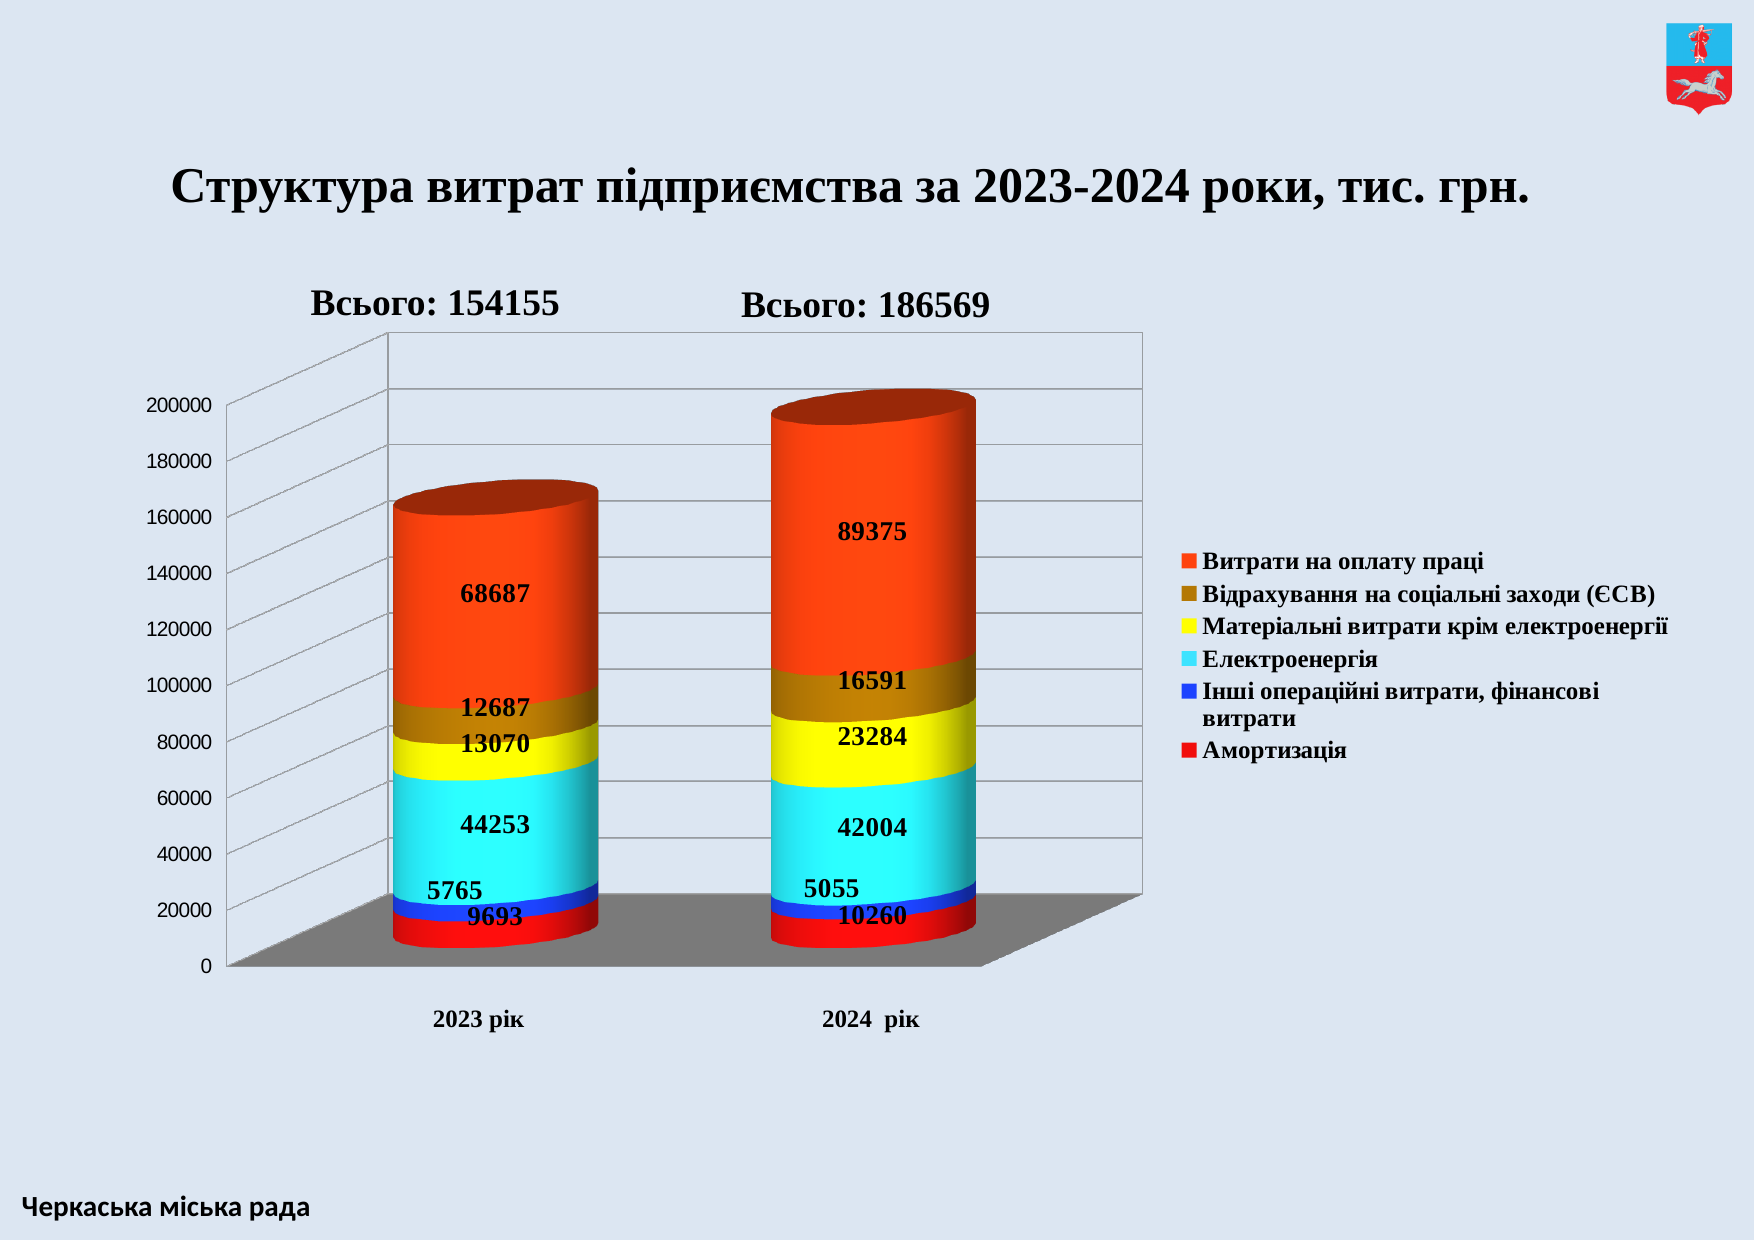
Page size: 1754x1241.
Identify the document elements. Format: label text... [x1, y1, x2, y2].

chart [114, 319, 1689, 993]
text_box 2023 рік [330, 998, 615, 1046]
text_box Всього: 186569 [726, 272, 1068, 332]
text_box Черкаська міська рада [7, 1180, 380, 1230]
text_box Структура витрат підприємства за 2023-2024 роки, тис. грн. [47, 145, 1654, 220]
text_box Всього: 154155 [296, 271, 650, 331]
text_box 2024 рік [732, 998, 1016, 1046]
picture [1663, 20, 1734, 117]
